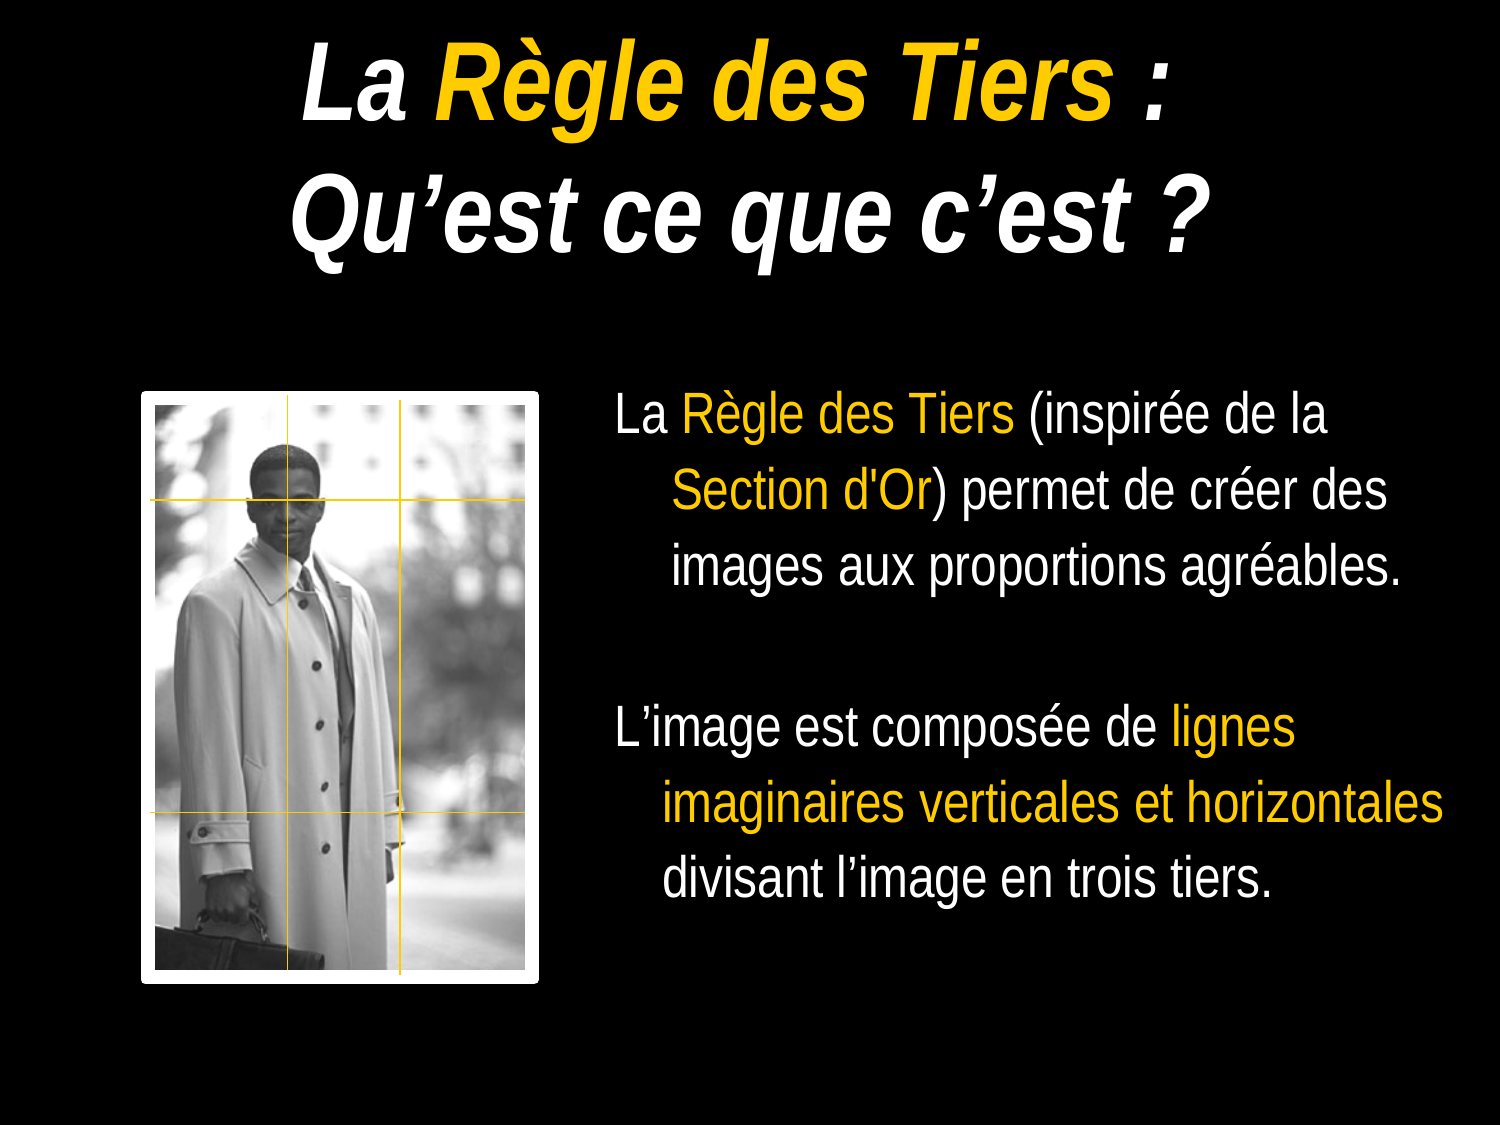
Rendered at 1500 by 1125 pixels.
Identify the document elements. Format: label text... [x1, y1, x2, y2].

picture [288, 813, 399, 970]
picture [155, 405, 287, 499]
picture [288, 501, 399, 812]
text_box L’image est composée de lignes imaginaires verticales et horizontales divisant l’image en trois tiers. [600, 675, 1463, 964]
picture [401, 501, 525, 812]
list La Règle des Tiers (inspirée de la Section d'Or) permet de créer des images aux proportions agréables. [600, 362, 1463, 651]
picture [401, 813, 525, 970]
picture [288, 405, 399, 499]
picture [155, 501, 287, 812]
picture [155, 813, 287, 970]
picture [401, 405, 525, 499]
title La Règle des Tiers : Qu’est ce que c’est ? [112, 5, 1388, 283]
